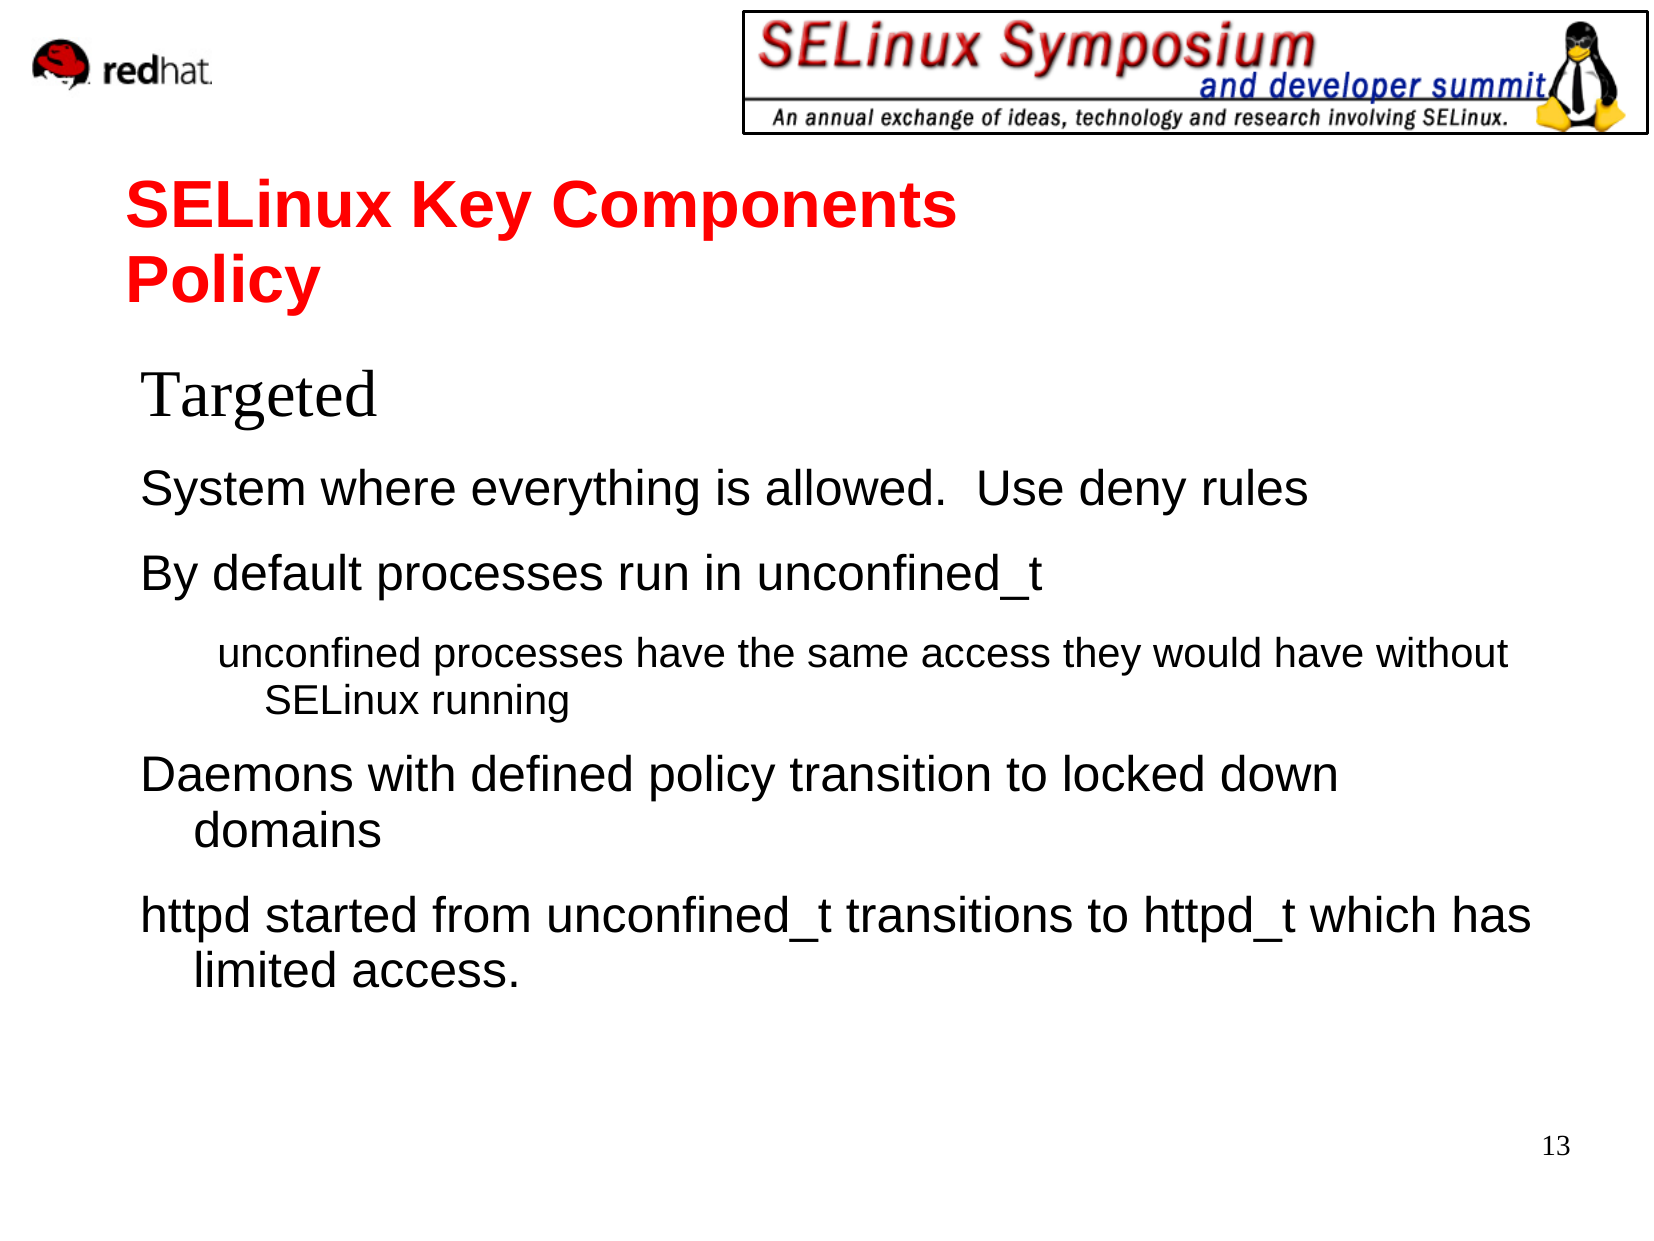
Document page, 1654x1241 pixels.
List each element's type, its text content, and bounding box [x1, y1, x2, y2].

picture [31, 37, 212, 98]
list Targeted System where everything is allowed. Use deny rules By default processes run in unconfined_t unconfined processes have the same access they would have without SELinux running Daemons with defined policy transition to locked down domains httpd started from unconfined_t transitions to httpd_t which has limited access. [122, 357, 1535, 1159]
picture [745, 13, 1646, 132]
title SELinux Key Components Policy [125, 138, 1538, 346]
